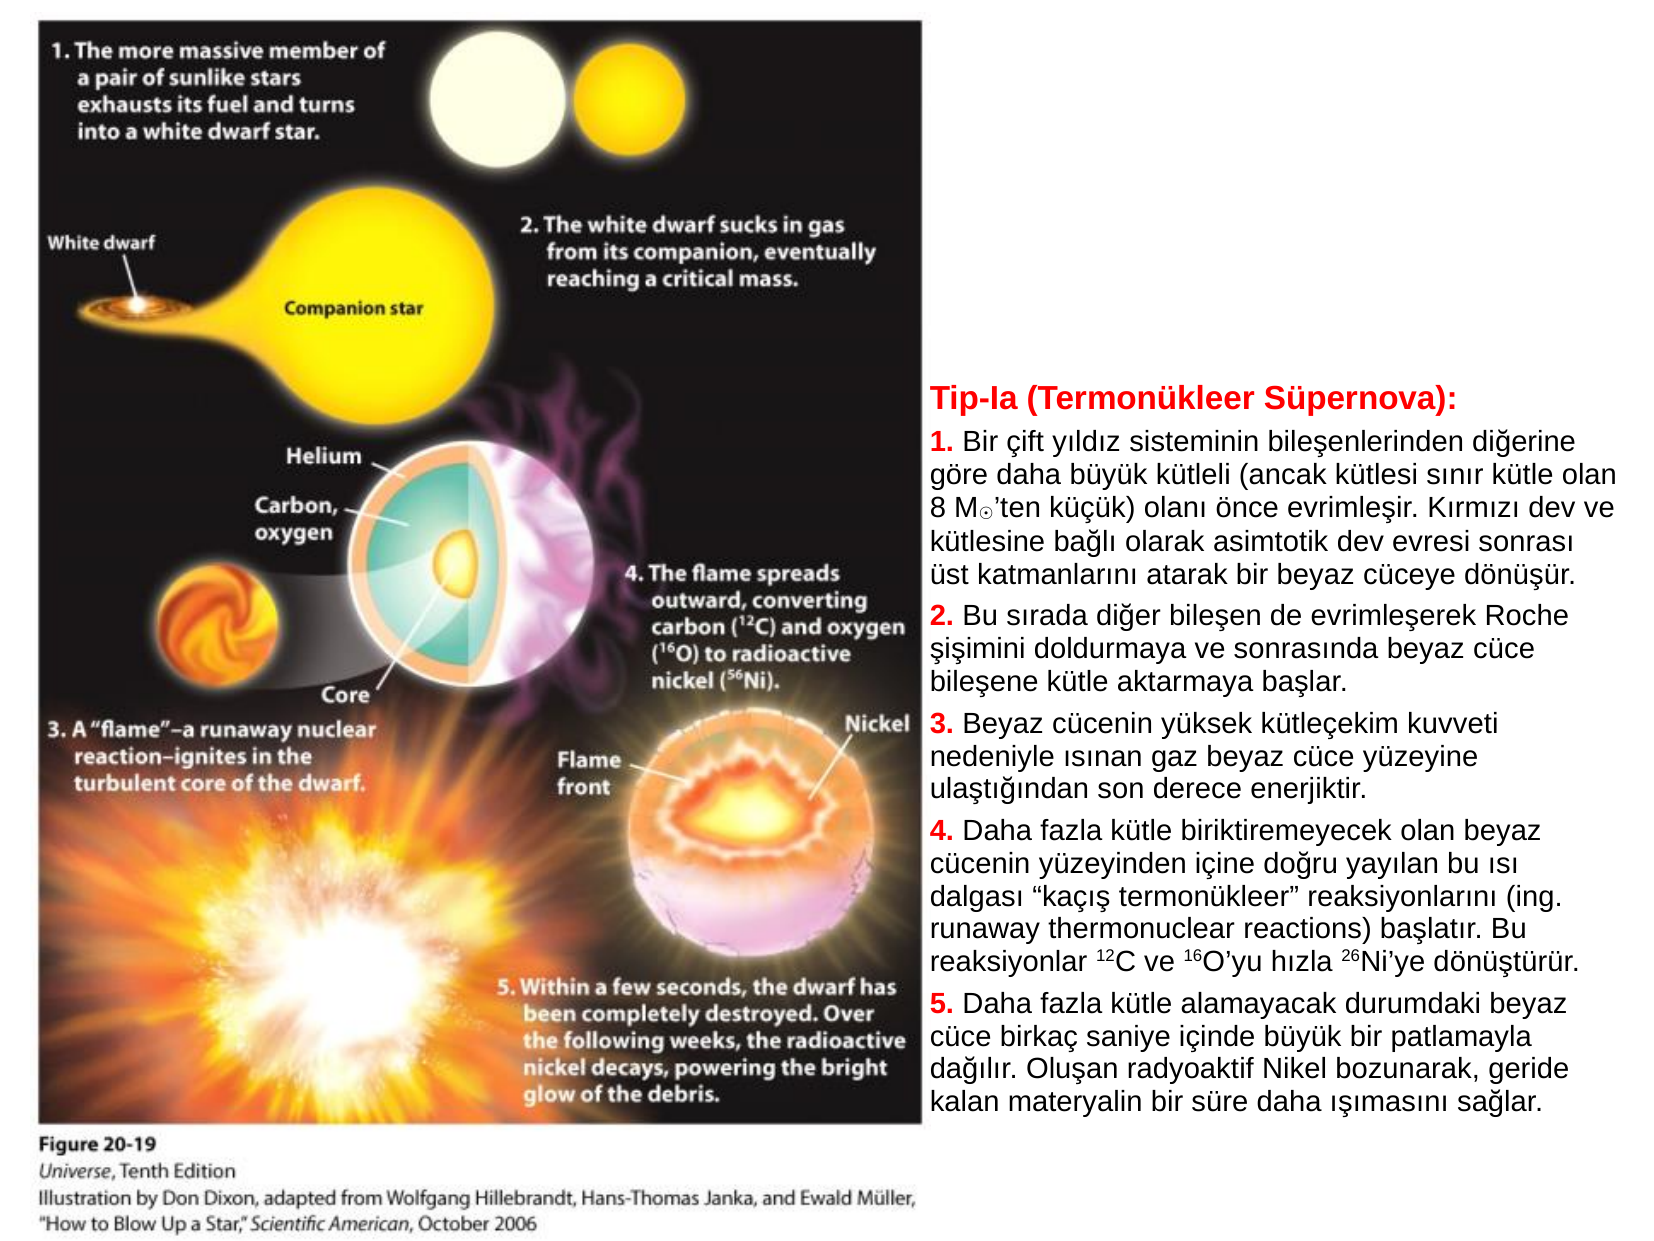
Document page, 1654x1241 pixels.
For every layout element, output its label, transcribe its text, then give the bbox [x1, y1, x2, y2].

text_box Tip-Ia (Termonükleer Süpernova): 1. Bir çift yıldız sisteminin bileşenlerinden diğerine göre daha büyük kütleli (ancak kütlesi sınır kütle olan 8 M☉’ten küçük) olanı önce evrimleşir. Kırmızı dev ve kütlesine bağlı olarak asimtotik dev evresi sonrası üst katmanlarını atarak bir beyaz cüceye dönüşür. 2. Bu sırada diğer bileşen de evrimleşerek Roche şişimini doldurmaya ve sonrasında beyaz cüce bileşene kütle aktarmaya başlar. 3. Beyaz cücenin yüksek kütleçekim kuvveti nedeniyle ısınan gaz beyaz cüce yüzeyine ulaştığından son derece enerjiktir. 4. Daha fazla kütle biriktiremeyecek olan beyaz cücenin yüzeyinden içine doğru yayılan bu ısı dalgası “kaçış termonükleer” reaksiyonlarını (ing. runaway thermonuclear reactions) başlatır. Bu reaksiyonlar 12C ve 16O’yu hızla 26Ni’ye dönüştürür. 5. Daha fazla kütle alamayacak durumdaki beyaz cüce birkaç saniye içinde büyük bir patlamayla dağılır. Oluşan radyoaktif Nikel bozunarak, geride kalan materyalin bir süre daha ışımasını sağlar. [915, 371, 1636, 1130]
picture [30, 12, 931, 1241]
